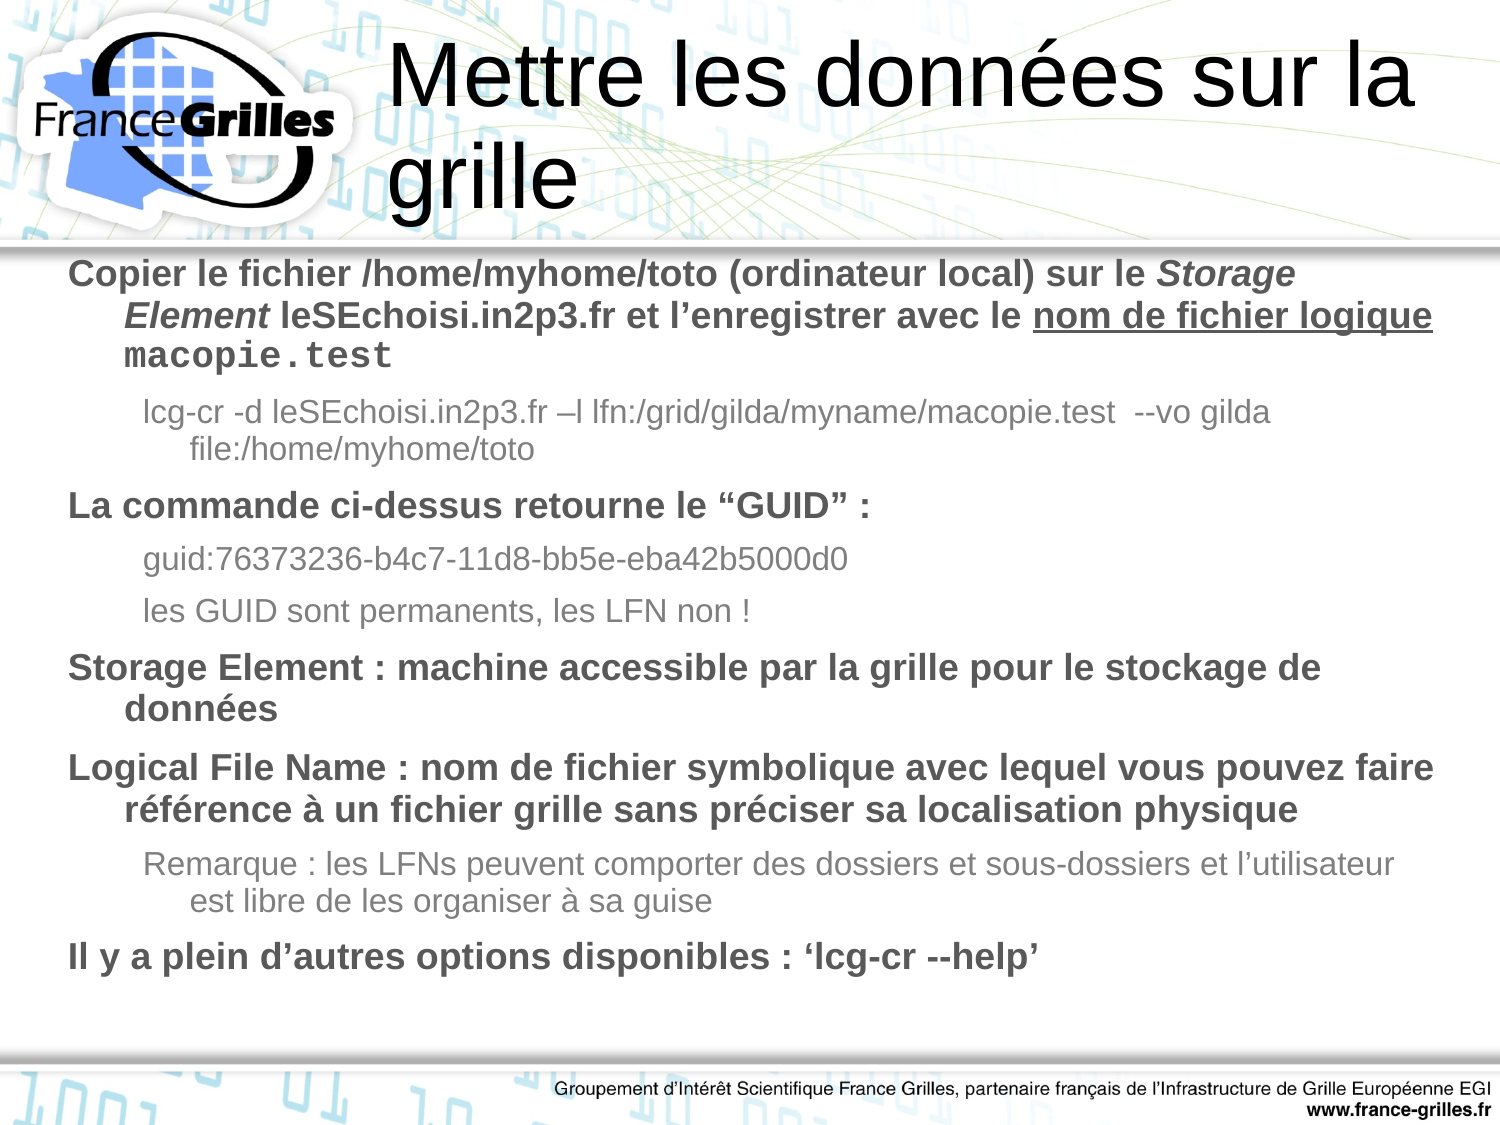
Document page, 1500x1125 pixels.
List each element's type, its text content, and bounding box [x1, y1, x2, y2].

list Copier le fichier /home/myhome/toto (ordinateur local) sur le Storage Element leSEchoisi.in2p3.fr et l’enregistrer avec le nom de fichier logique macopie.test lcg-cr -d leSEchoisi.in2p3.fr –l lfn:/grid/gilda/myname/macopie.test --vo gilda file:/home/myhome/toto La commande ci-dessus retourne le “GUID” : guid:76373236-b4c7-11d8-bb5e-eba42b5000d0 les GUID sont permanents, les LFN non ! Storage Element : machine accessible par la grille pour le stockage de données Logical File Name : nom de fichier symbolique avec lequel vous pouvez faire référence à un fichier grille sans préciser sa localisation physique Remarque : les LFNs peuvent comporter des dossiers et sous-dossiers et l’utilisateur est libre de les organiser à sa guise Il y a plein d’autres options disponibles : ‘lcg-cr --help’ [53, 244, 1459, 1063]
title Mettre les données sur la grille [372, 4, 1459, 244]
picture [0, 0, 1500, 1125]
